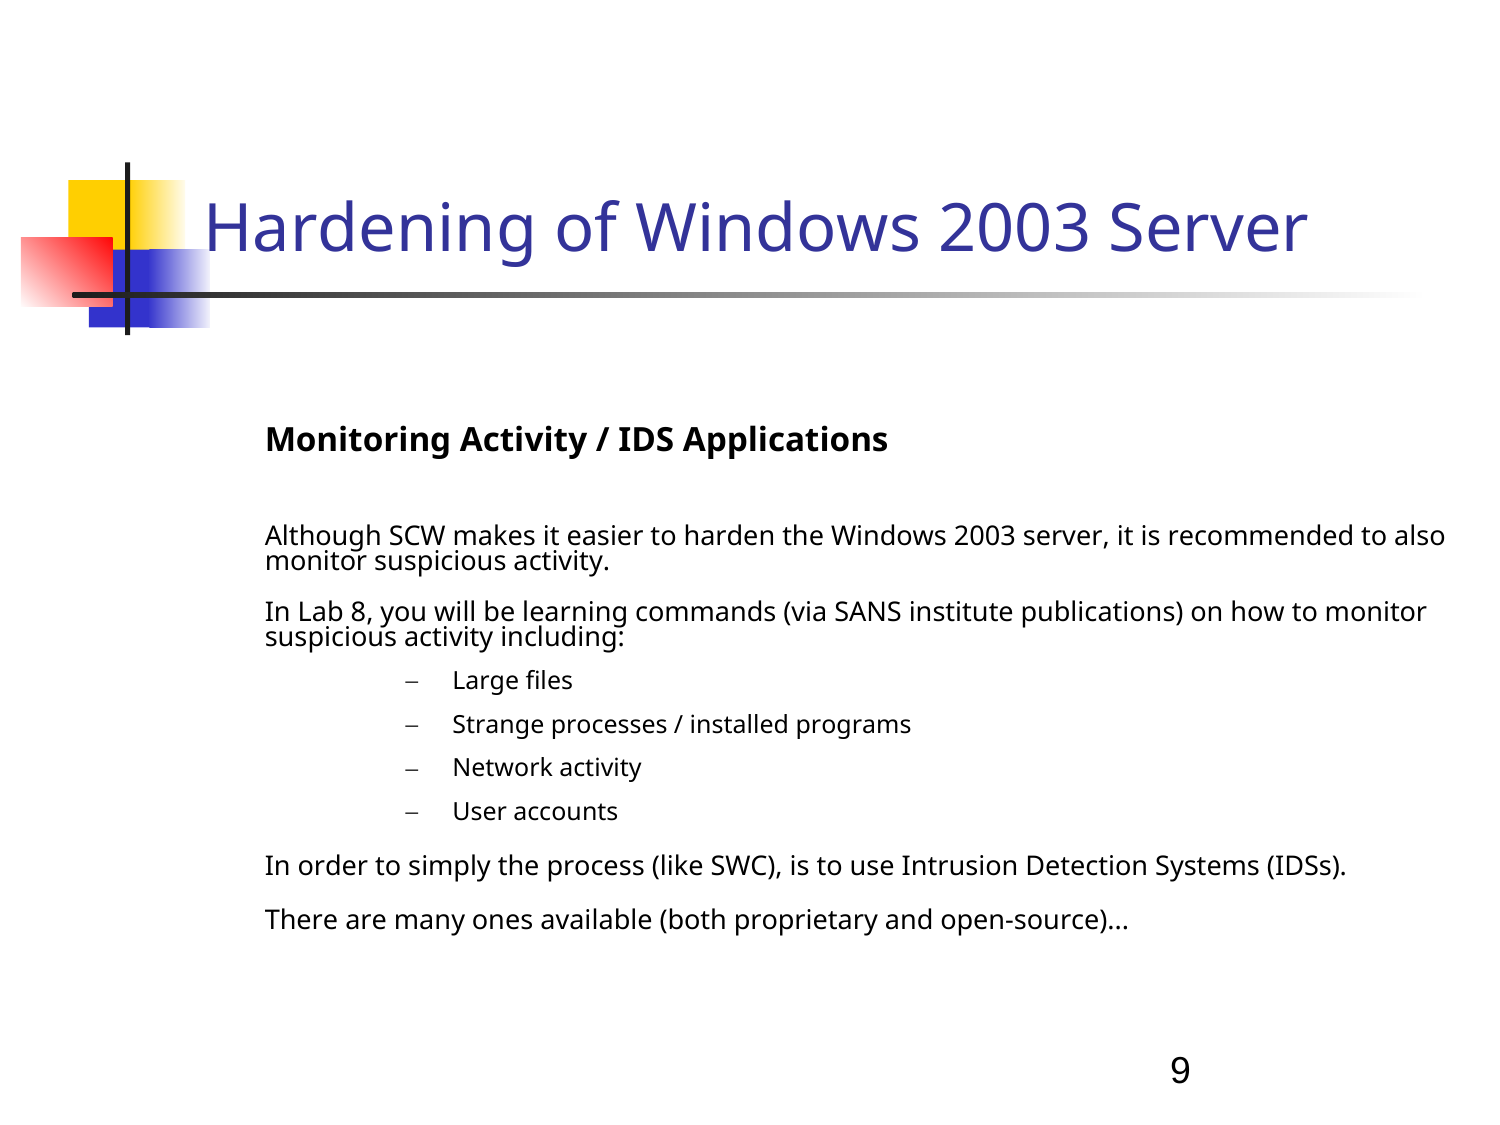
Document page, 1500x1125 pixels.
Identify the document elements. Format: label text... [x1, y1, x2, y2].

title Hardening of Windows 2003 Server [188, 35, 1468, 276]
list Monitoring Activity / IDS Applications Although SCW makes it easier to harden the Windows 2003 server, it is recommended to also monitor suspicious activity. In Lab 8, you will be learning commands (via SANS institute publications) on how to monitor suspicious activity including: Large files Strange processes / installed programs Network activity User accounts In order to simply the process (like SWC), is to use Intrusion Detection Systems (IDSs). There are many ones available (both proprietary and open-source)... [193, 331, 1469, 1007]
